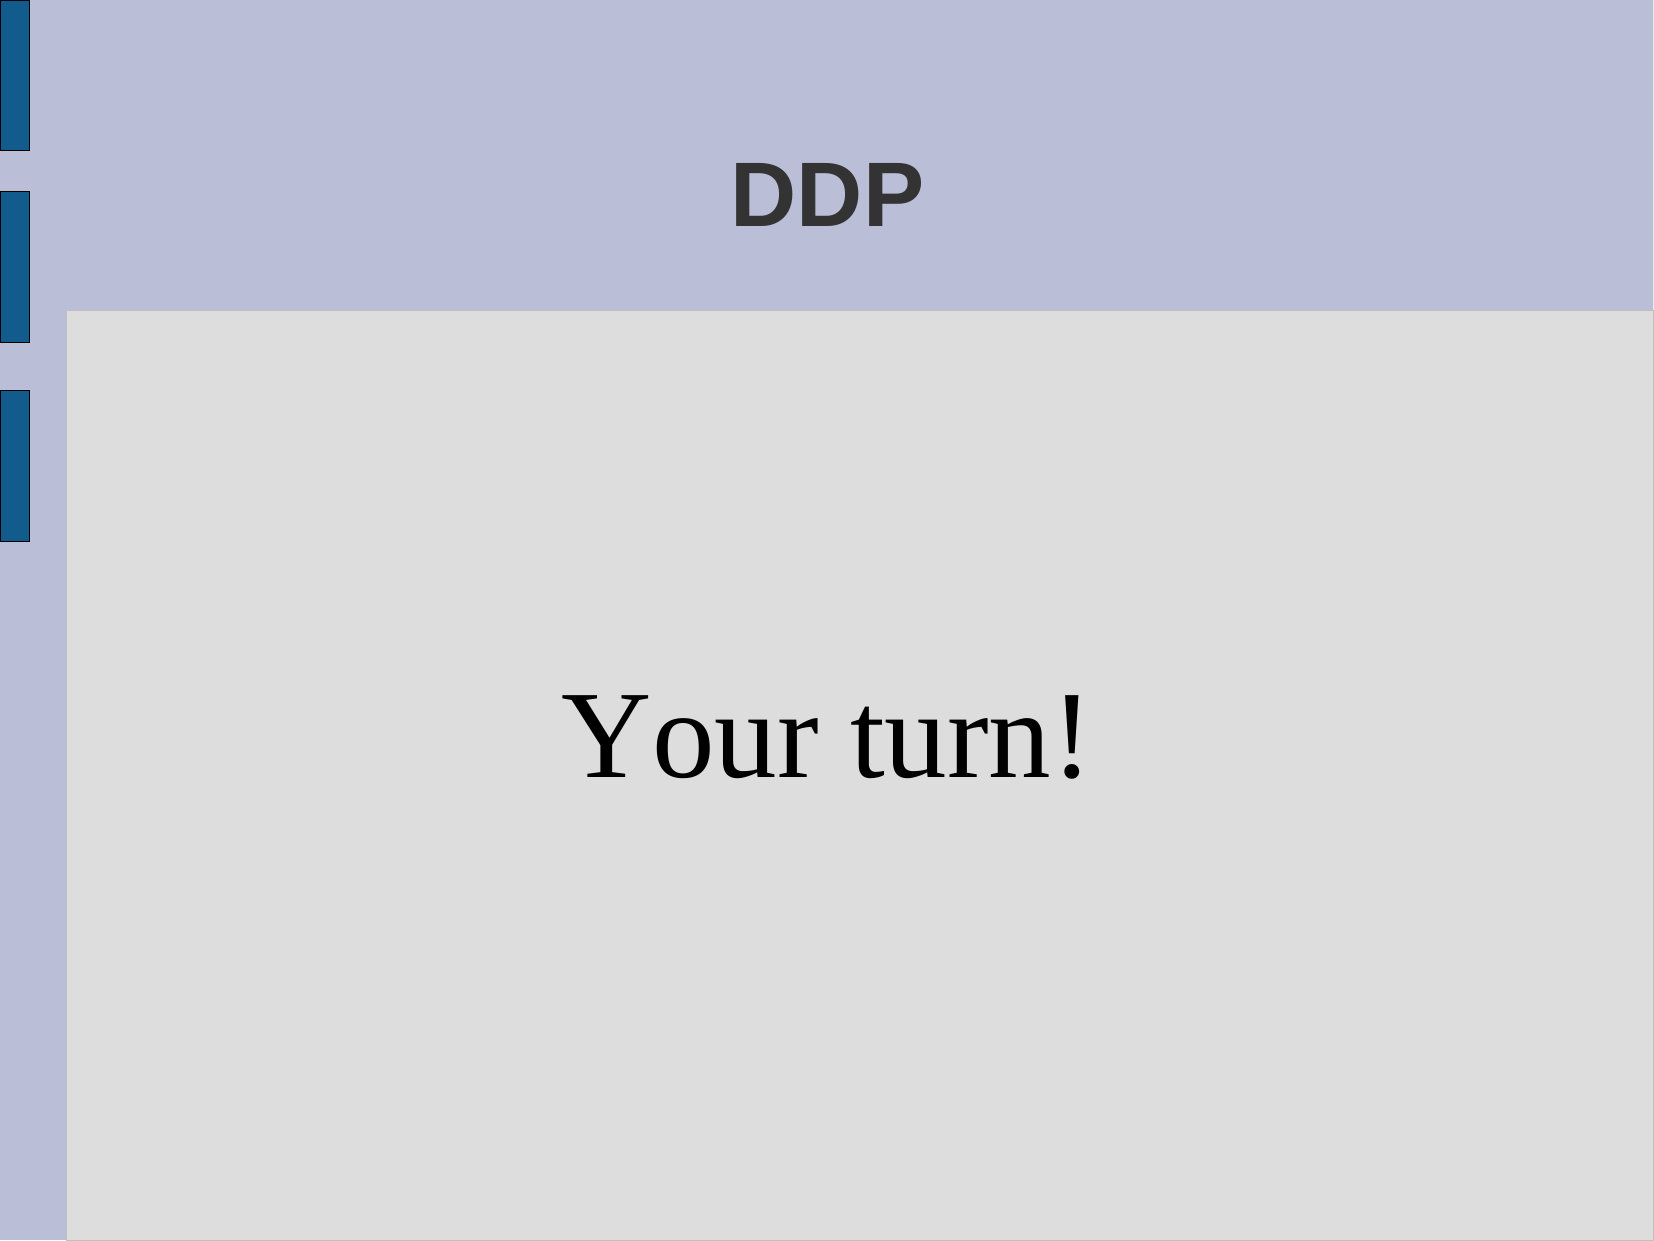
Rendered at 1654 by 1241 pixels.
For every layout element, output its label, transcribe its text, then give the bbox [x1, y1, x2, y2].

title DDP [121, 91, 1534, 299]
subtitle Your turn! [121, 344, 1534, 1127]
